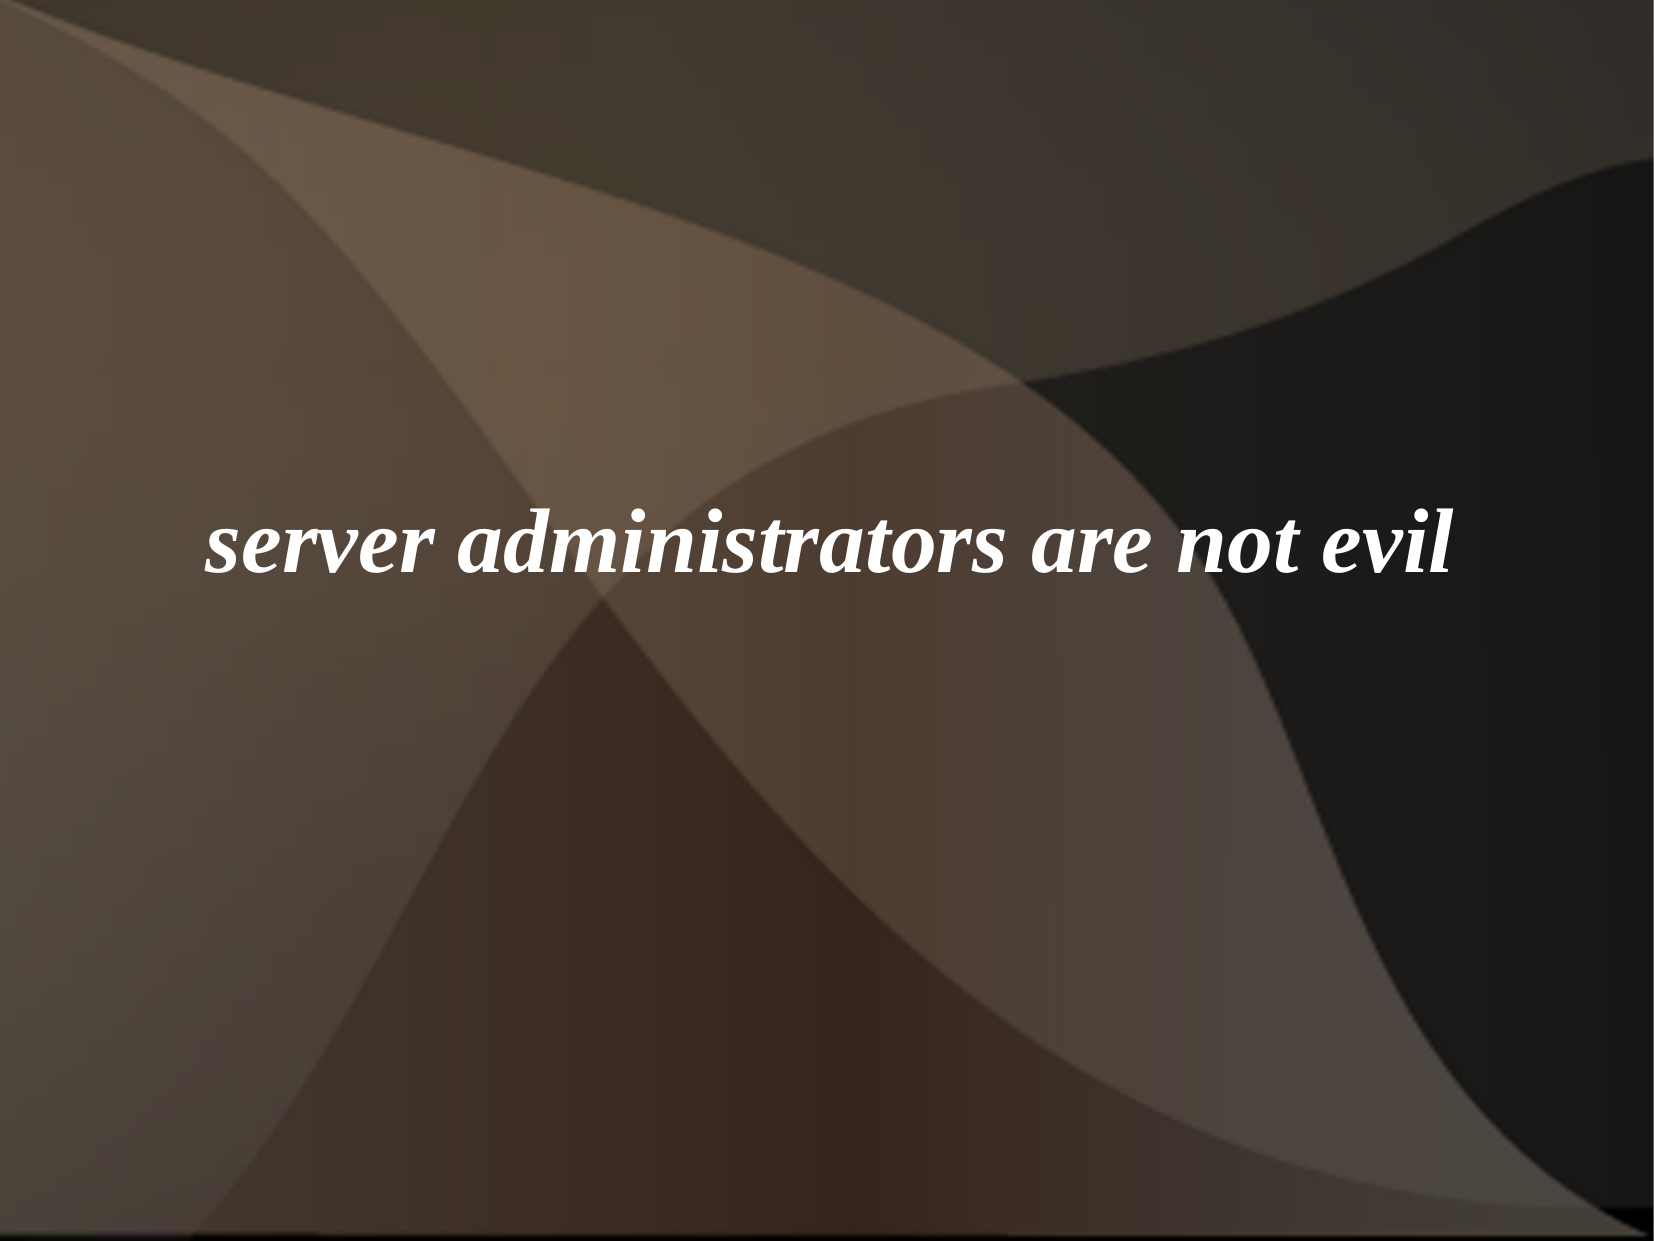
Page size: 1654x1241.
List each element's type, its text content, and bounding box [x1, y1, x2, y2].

picture [0, 0, 1654, 1241]
title server administrators are not evil [86, 445, 1576, 638]
